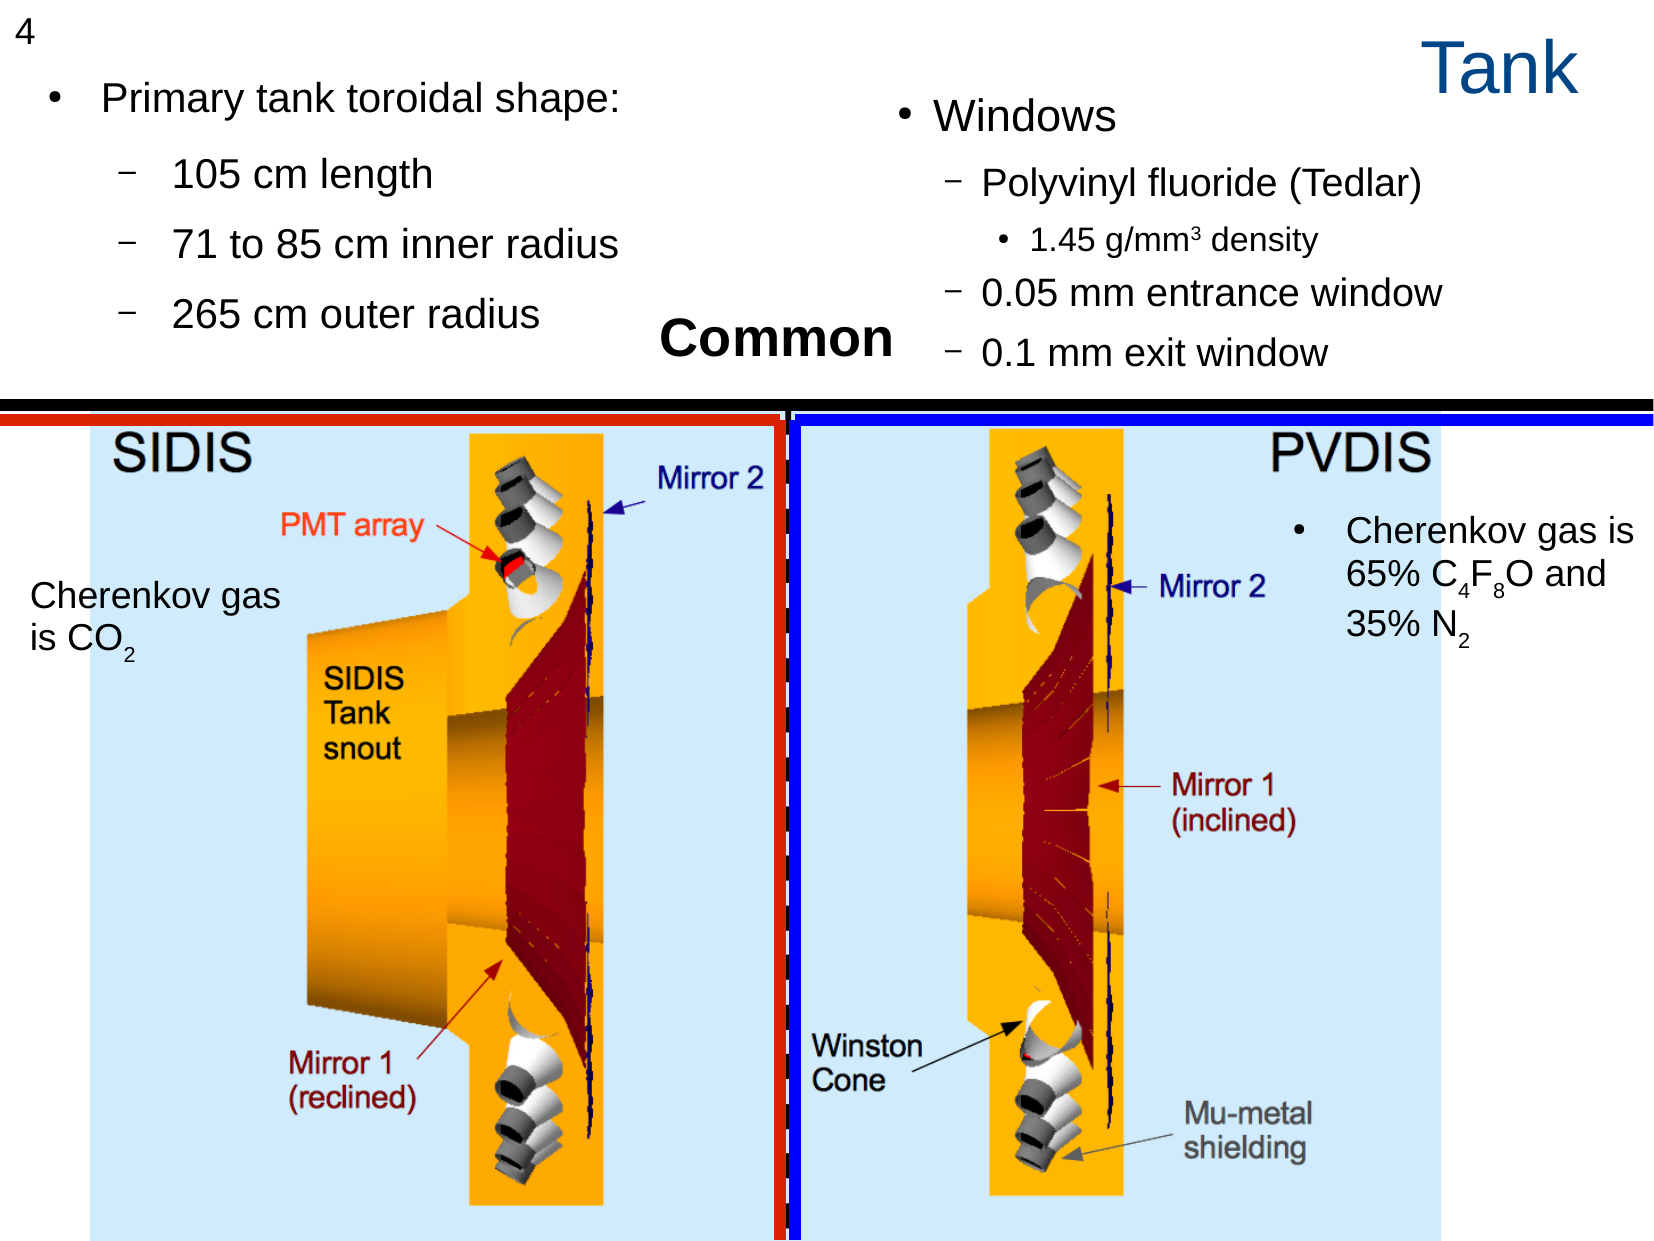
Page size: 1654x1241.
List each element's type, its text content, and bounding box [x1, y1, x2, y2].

text_box 4 [0, 3, 51, 61]
list Cherenkov gas is 65% C4F8O and 35% N2 [1275, 510, 1639, 691]
text_box Common [645, 300, 885, 376]
title Tank [1346, 15, 1654, 90]
picture [90, 411, 1441, 1241]
list Primary tank toroidal shape: 105 cm length 71 to 85 cm inner radius 265 cm outer radius [30, 75, 826, 361]
list Windows Polyvinyl fluoride (Tedlar) 1.45 g/mm3 density 0.05 mm entrance window 0.1 mm exit window [885, 90, 1654, 376]
text_box Cherenkov gas is CO2 [15, 567, 297, 676]
